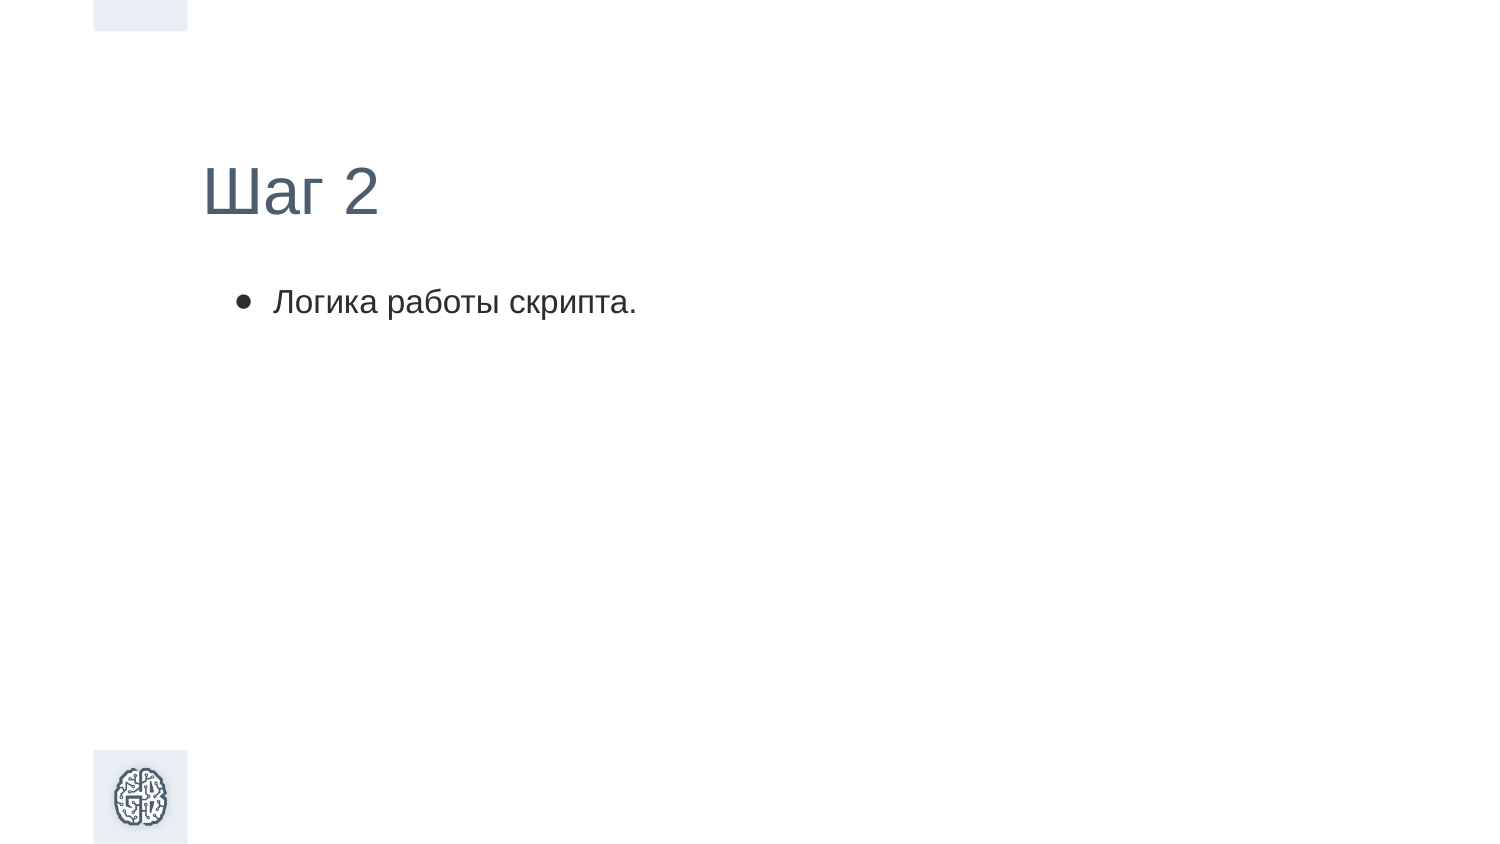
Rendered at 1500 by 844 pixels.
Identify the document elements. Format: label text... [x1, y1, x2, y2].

picture [106, 760, 175, 834]
text_box Логика работы скрипта. [187, 259, 1312, 322]
text_box Шаг 2 [187, 93, 1312, 259]
